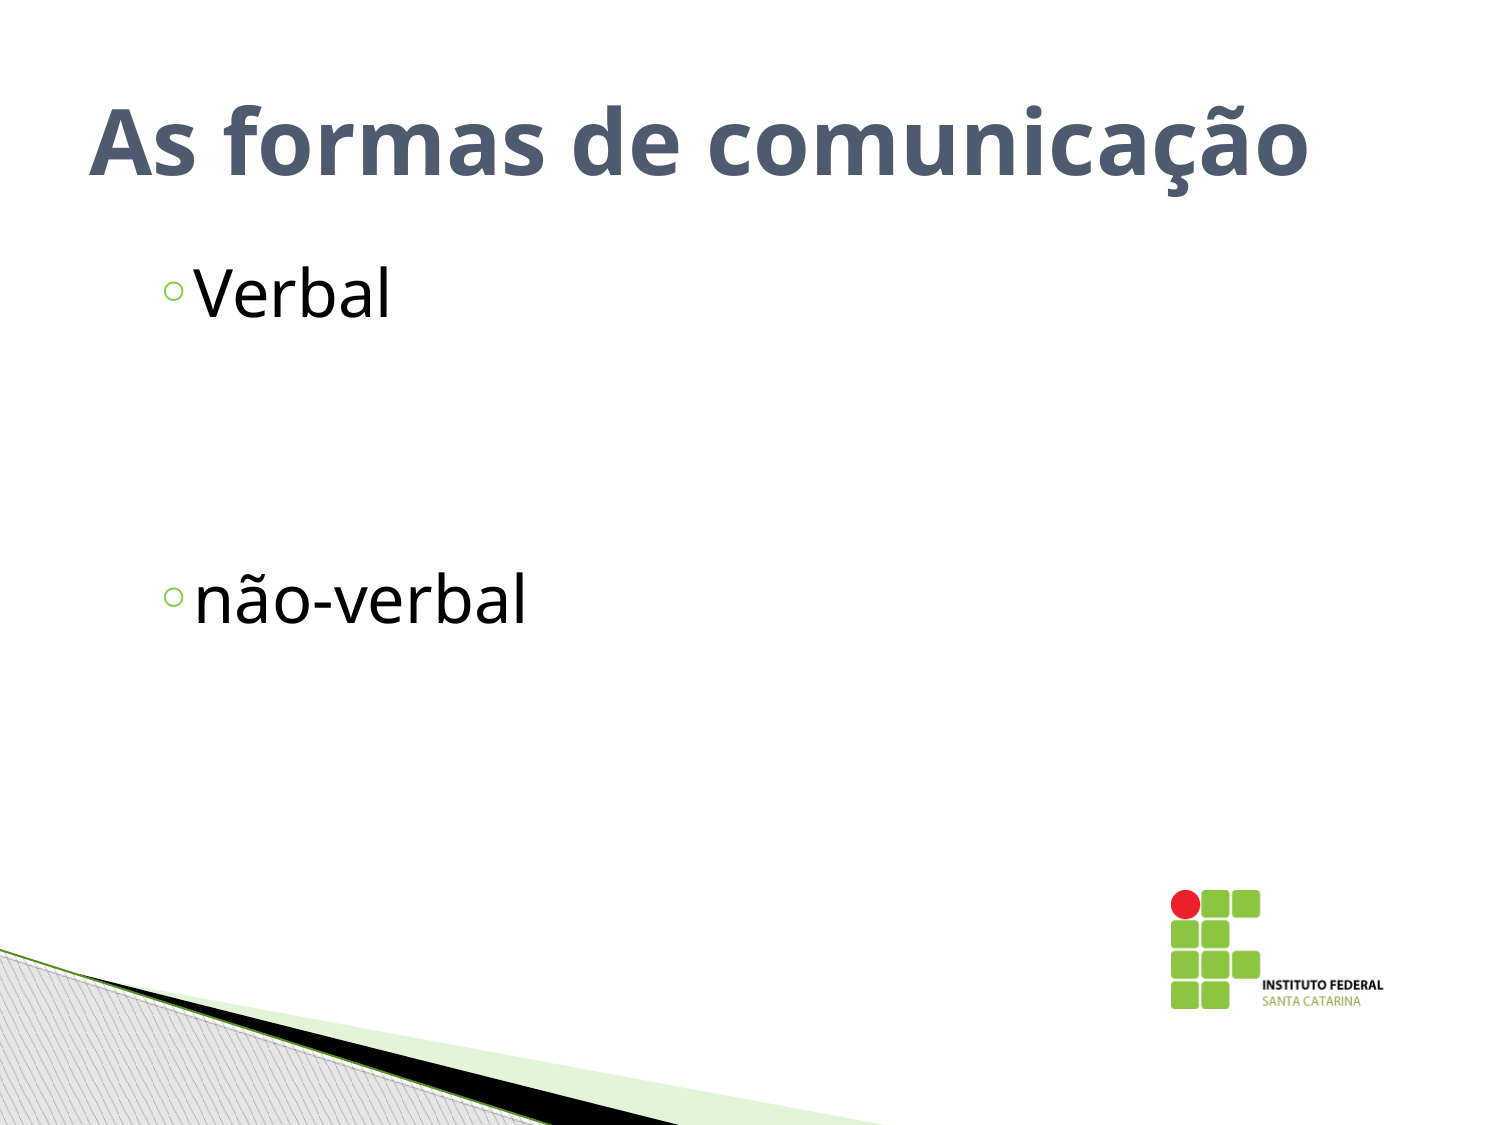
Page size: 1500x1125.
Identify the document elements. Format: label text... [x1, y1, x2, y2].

list Verbal não-verbal [75, 243, 1425, 986]
title As formas de comunicação [75, 45, 1425, 233]
picture [1171, 890, 1384, 1009]
